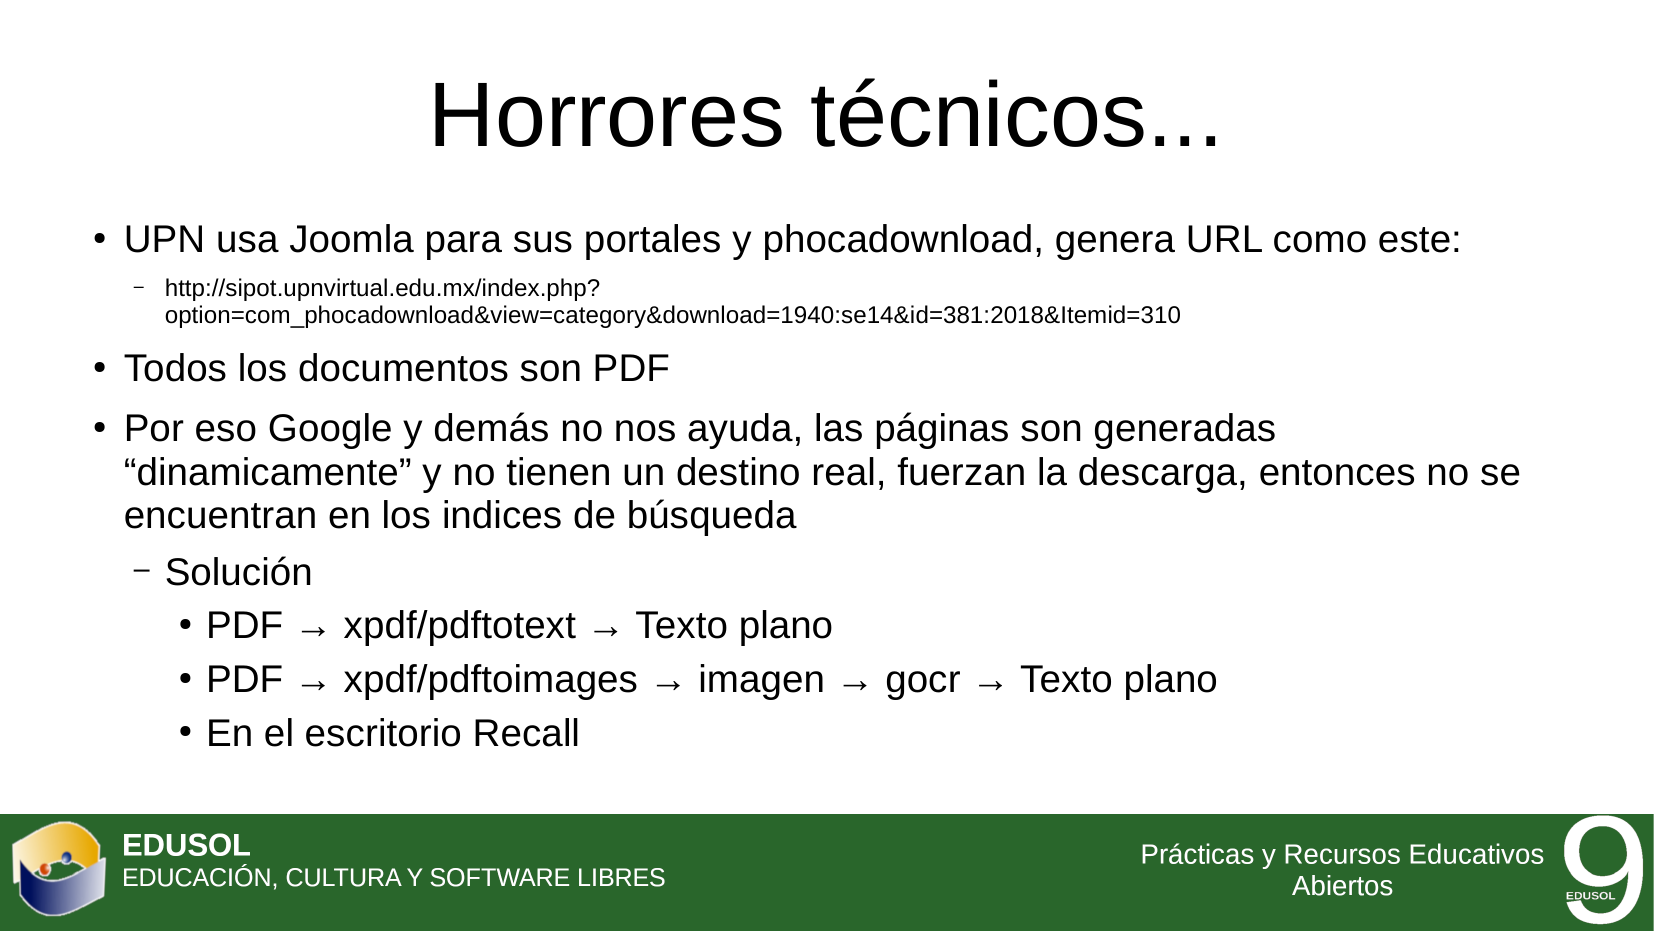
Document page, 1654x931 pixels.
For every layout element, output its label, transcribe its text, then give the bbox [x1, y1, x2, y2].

picture [0, 814, 1654, 931]
title Horrores técnicos... [82, 37, 1571, 193]
list UPN usa Joomla para sus portales y phocadownload, genera URL como este: http://sipot.upnvirtual.edu.mx/index.php?option=com_phocadownload&view=category&download=1940:se14&id=381:2018&Itemid=310 Todos los documentos son PDF Por eso Google y demás no nos ayuda, las páginas son generadas “dinamicamente” y no tienen un destino real, fuerzan la descarga, entonces no se encuentran en los indices de búsqueda Solución PDF → xpdf/pdftotext → Texto plano PDF → xpdf/pdftoimages → imagen → gocr → Texto plano En el escritorio Recall [82, 217, 1571, 758]
